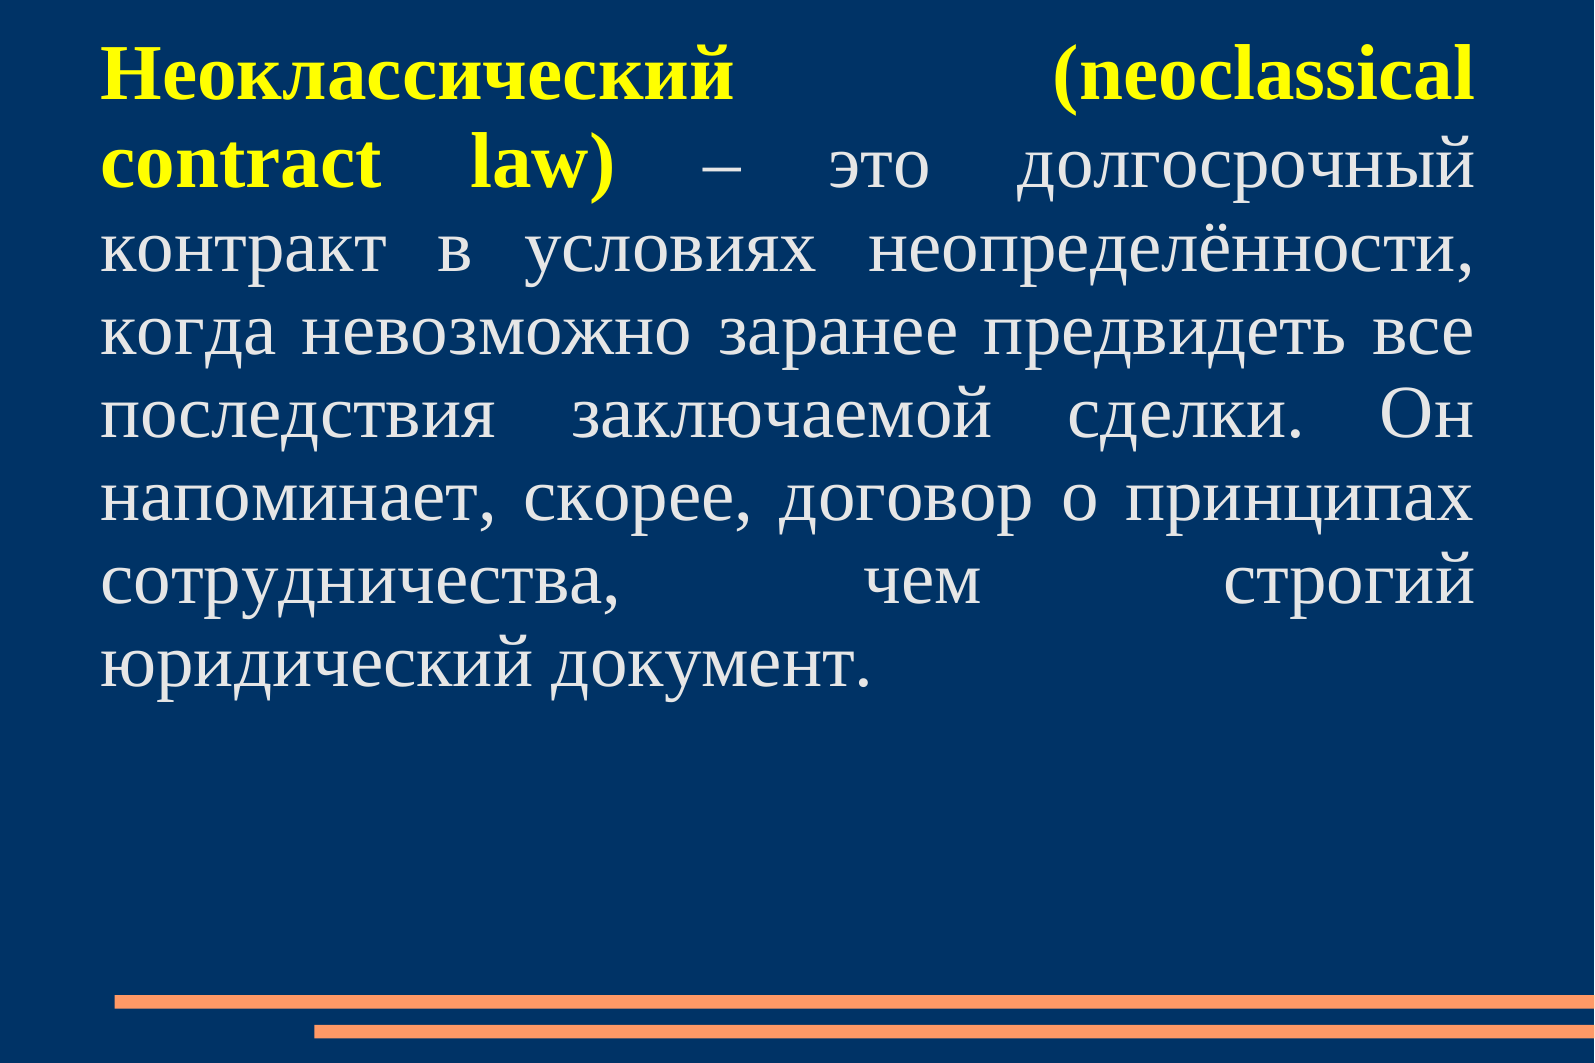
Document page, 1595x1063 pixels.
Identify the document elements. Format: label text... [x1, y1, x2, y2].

list Неоклассический (neoclassical contract law) – это долгосрочный контракт в условиях неопределённости, когда невозможно заранее предвидеть все последствия заключаемой сделки. Он напоминает, скорее, договор о принципах сотрудничества, чем строгий юридический документ. [29, 29, 1477, 945]
